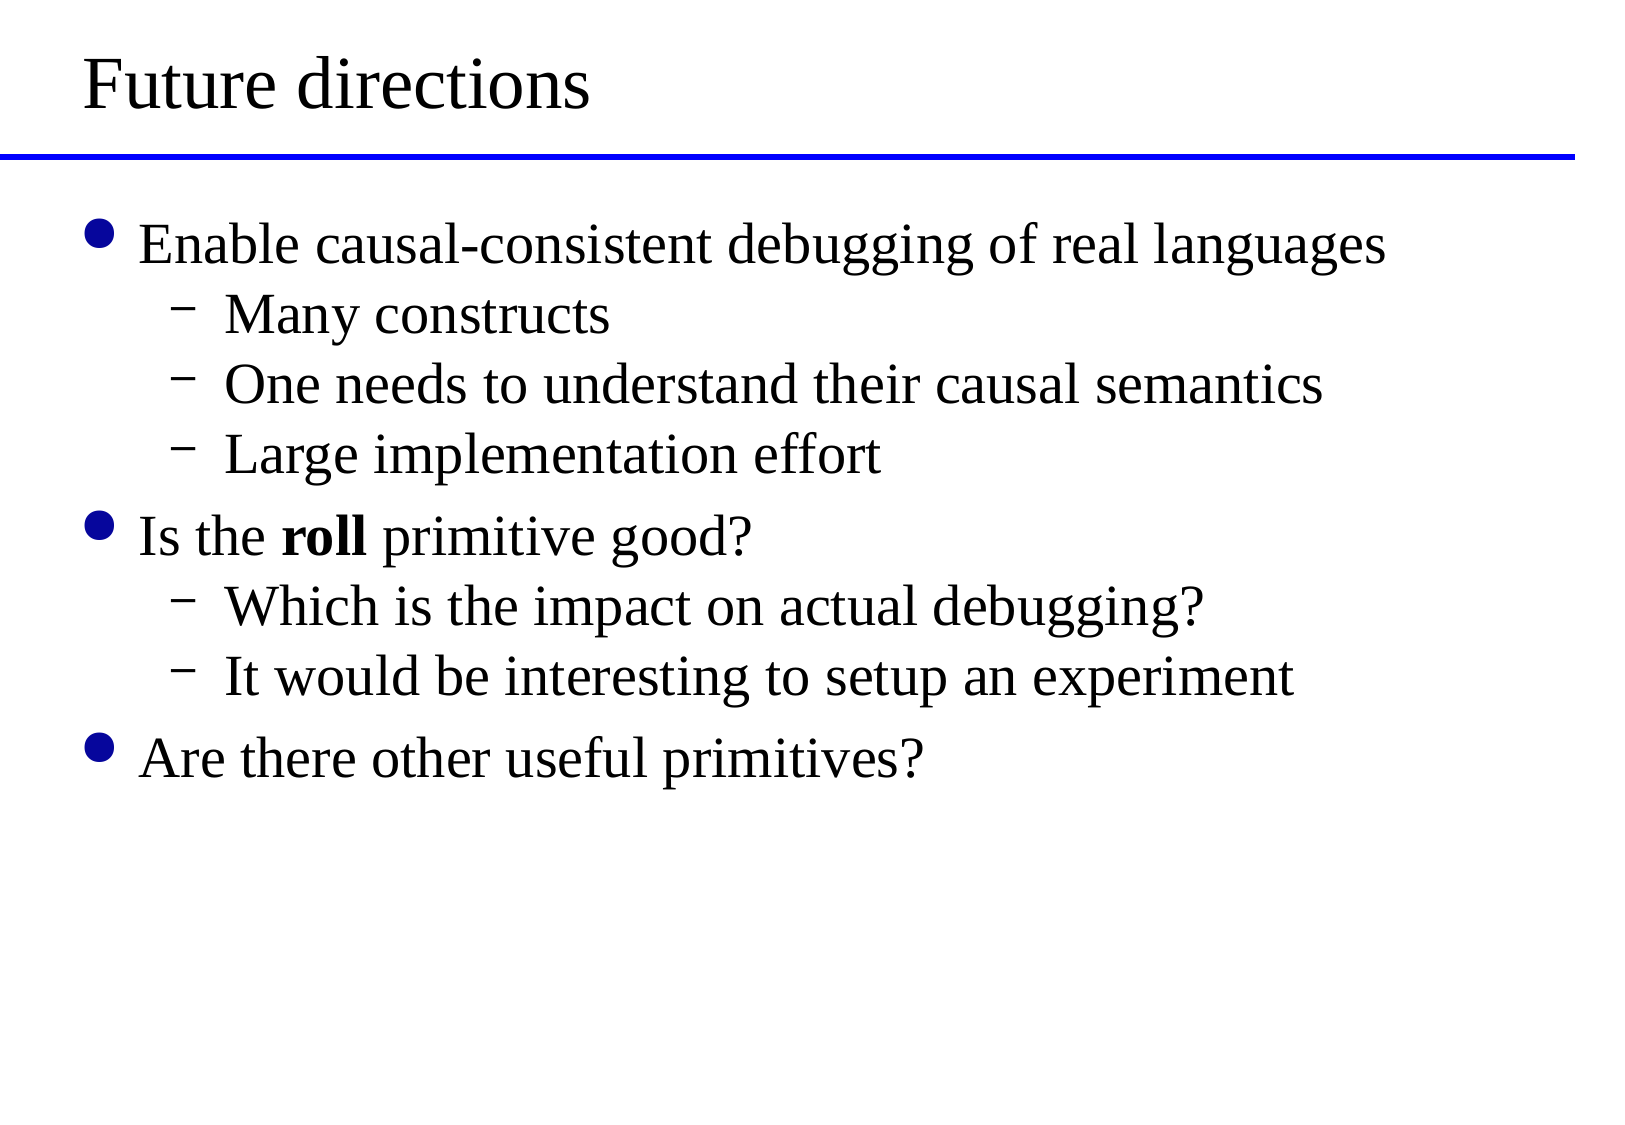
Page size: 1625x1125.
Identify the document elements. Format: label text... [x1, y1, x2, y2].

list Enable causal-consistent debugging of real languages Many constructs One needs to understand their causal semantics Large implementation effort Is the roll primitive good? Which is the impact on actual debugging? It would be interesting to setup an experiment Are there other useful primitives? [67, 198, 1478, 1061]
title Future directions [67, 27, 1544, 131]
